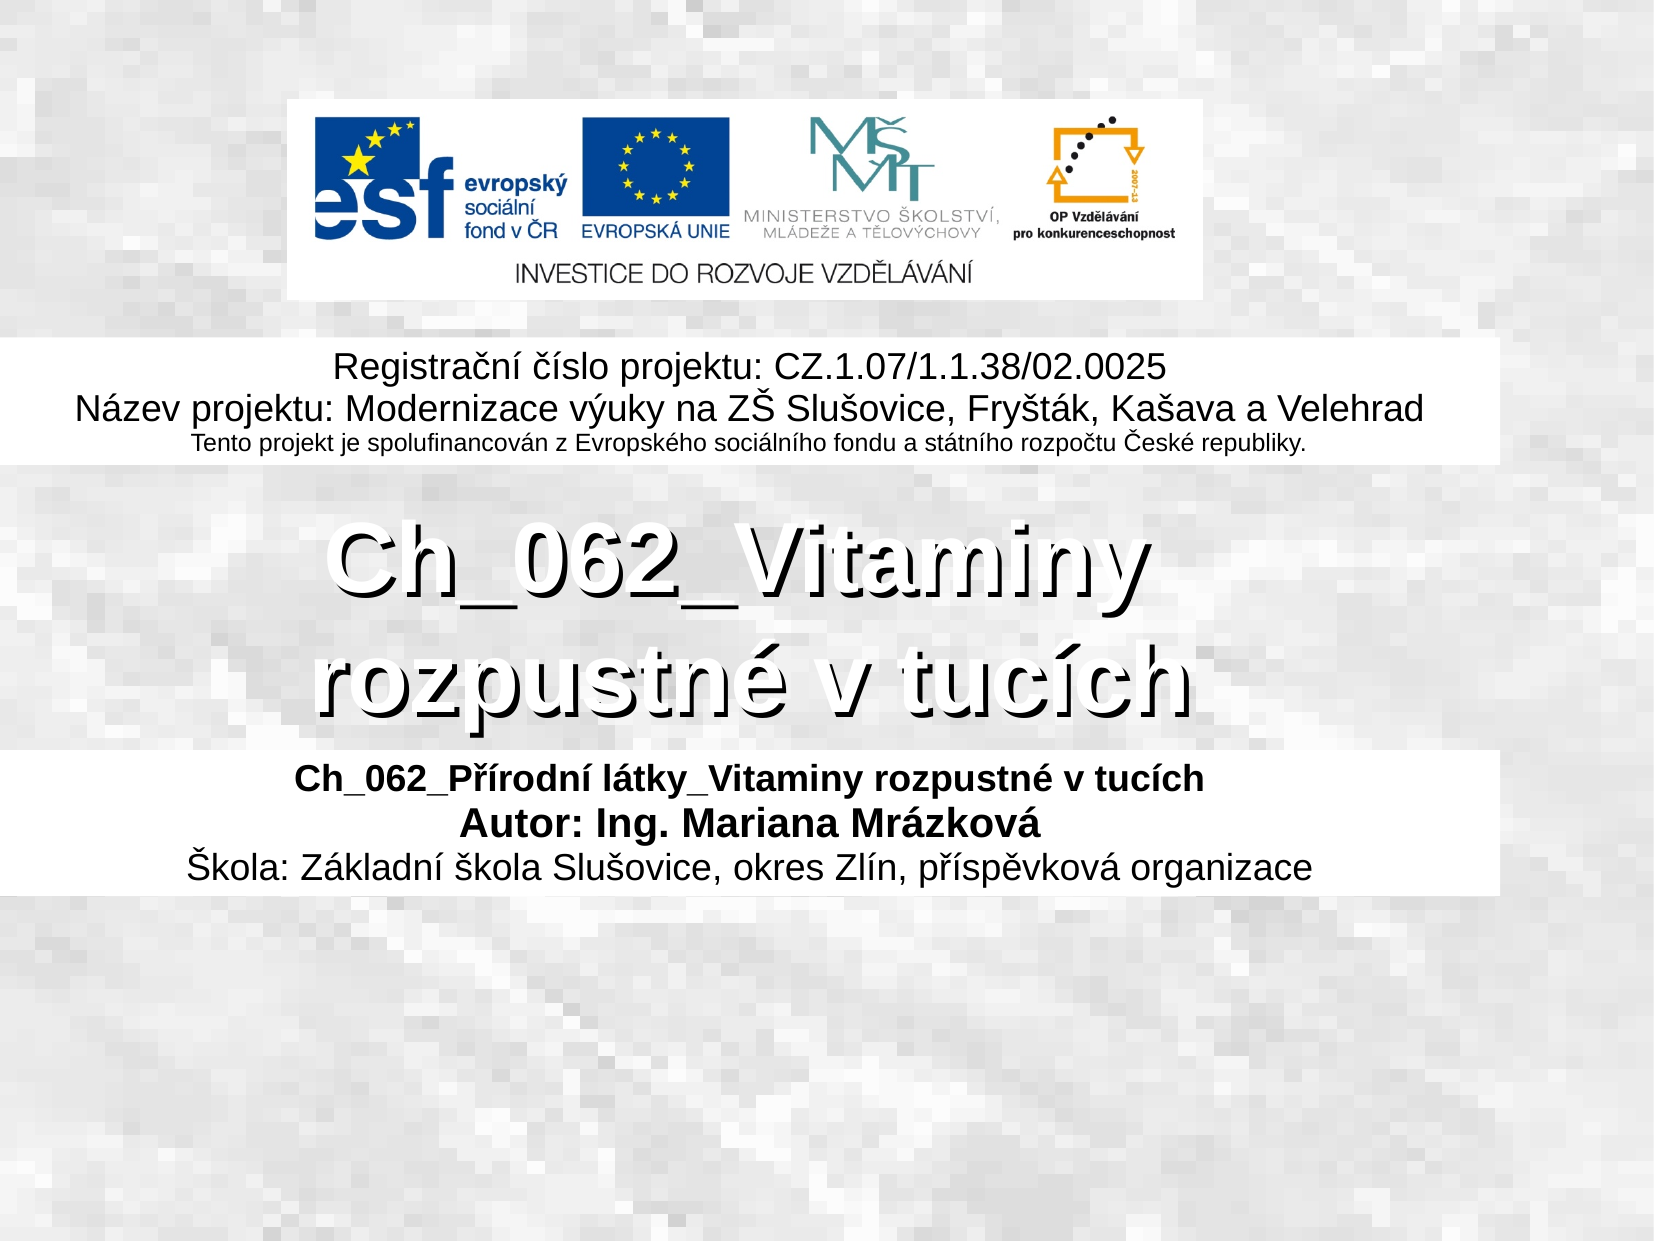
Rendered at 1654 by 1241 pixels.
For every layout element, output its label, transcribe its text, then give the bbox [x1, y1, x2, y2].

text_box Registrační číslo projektu: CZ.1.07/1.1.38/02.0025 Název projektu: Modernizace výuky na ZŠ Slušovice, Fryšták, Kašava a Velehrad Tento projekt je spolufinancován z Evropského sociálního fondu a státního rozpočtu České republiky. [0, 337, 1501, 465]
title Ch_062_Vitaminy rozpustné v tucích [112, 484, 1388, 741]
text_box Ch_062_Přírodní látky_Vitaminy rozpustné v tucích Autor: Ing. Mariana Mrázková Škola: Základní škola Slušovice, okres Zlín, příspěvková organizace [0, 750, 1501, 896]
picture [287, 99, 1203, 300]
